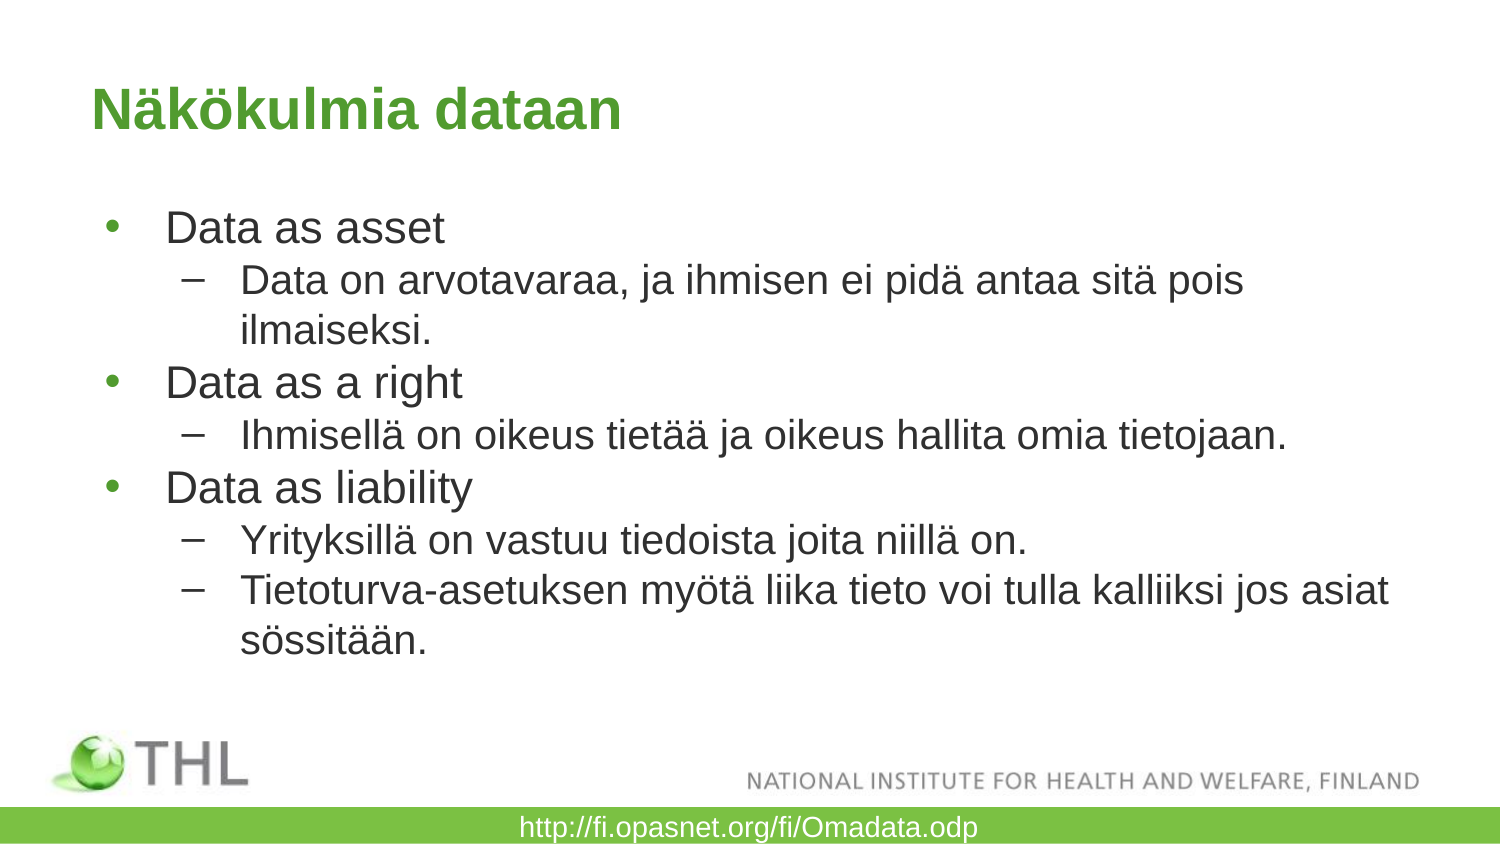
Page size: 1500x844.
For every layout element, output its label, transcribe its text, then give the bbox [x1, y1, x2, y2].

list Data as asset Data on arvotavaraa, ja ihmisen ei pidä antaa sitä pois ilmaiseksi. Data as a right Ihmisellä on oikeus tietää ja oikeus hallita omia tietojaan. Data as liability Yrityksillä on vastuu tiedoista joita niillä on. Tietoturva-asetuksen myötä liika tieto voi tulla kalliiksi jos asiat sössitään. [75, 182, 1424, 724]
picture [715, 763, 1465, 801]
picture [24, 719, 275, 803]
title Näkökulmia dataan [76, 32, 1424, 156]
